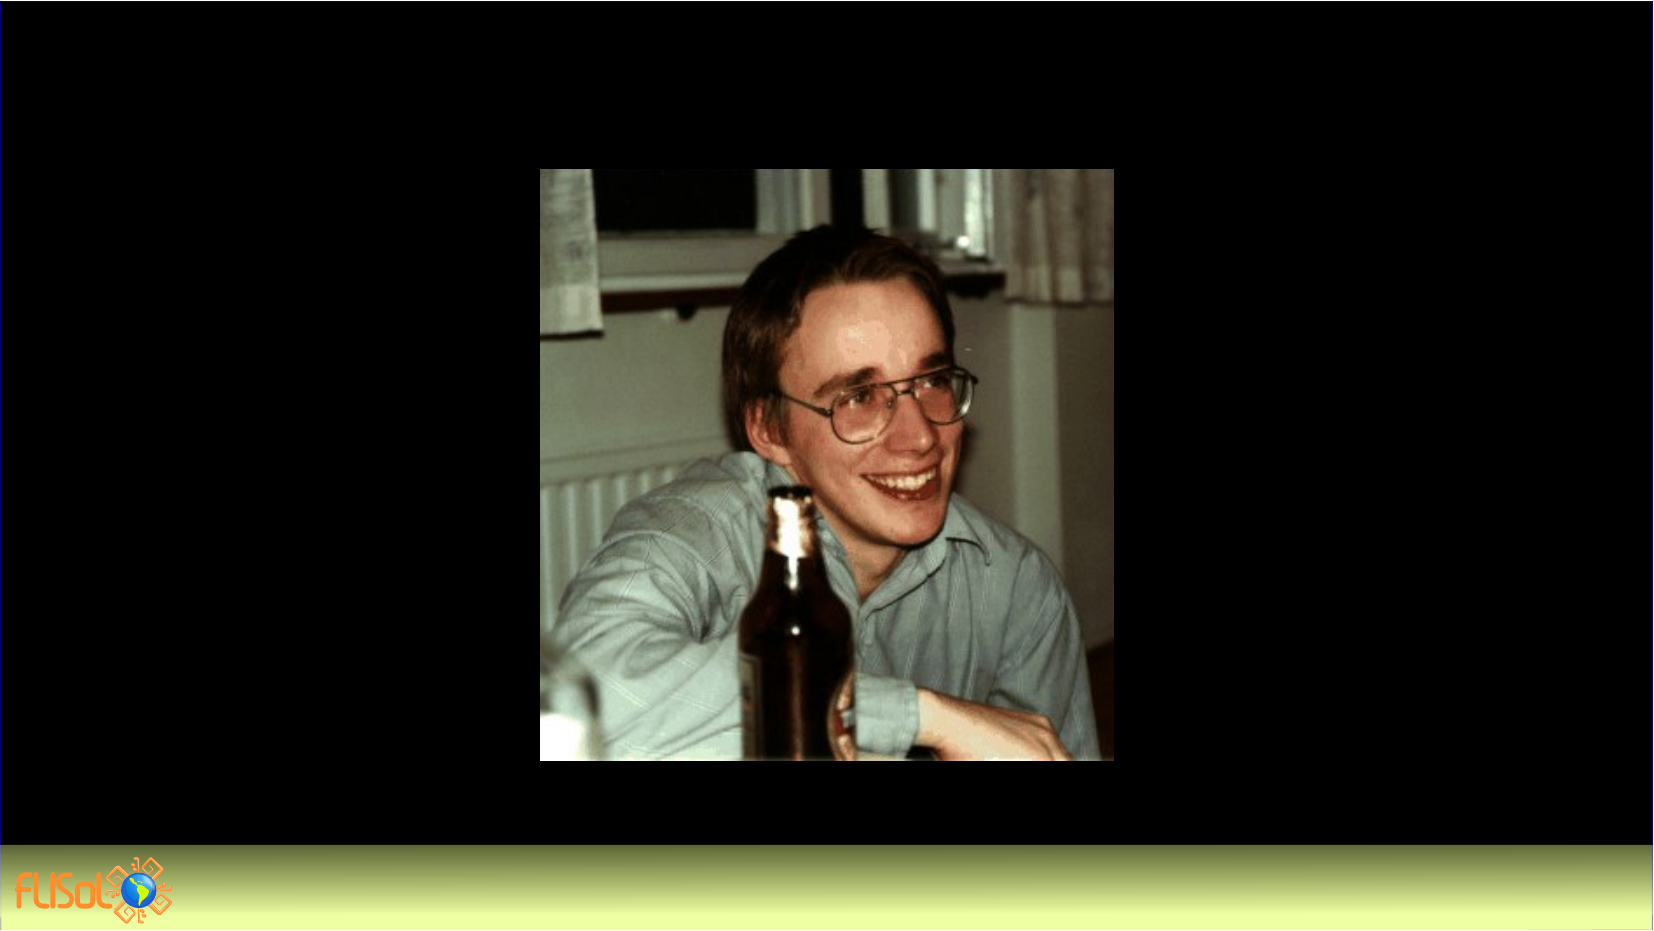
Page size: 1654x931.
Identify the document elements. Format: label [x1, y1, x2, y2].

picture [0, 0, 1654, 844]
text_box [0, 844, 1654, 931]
